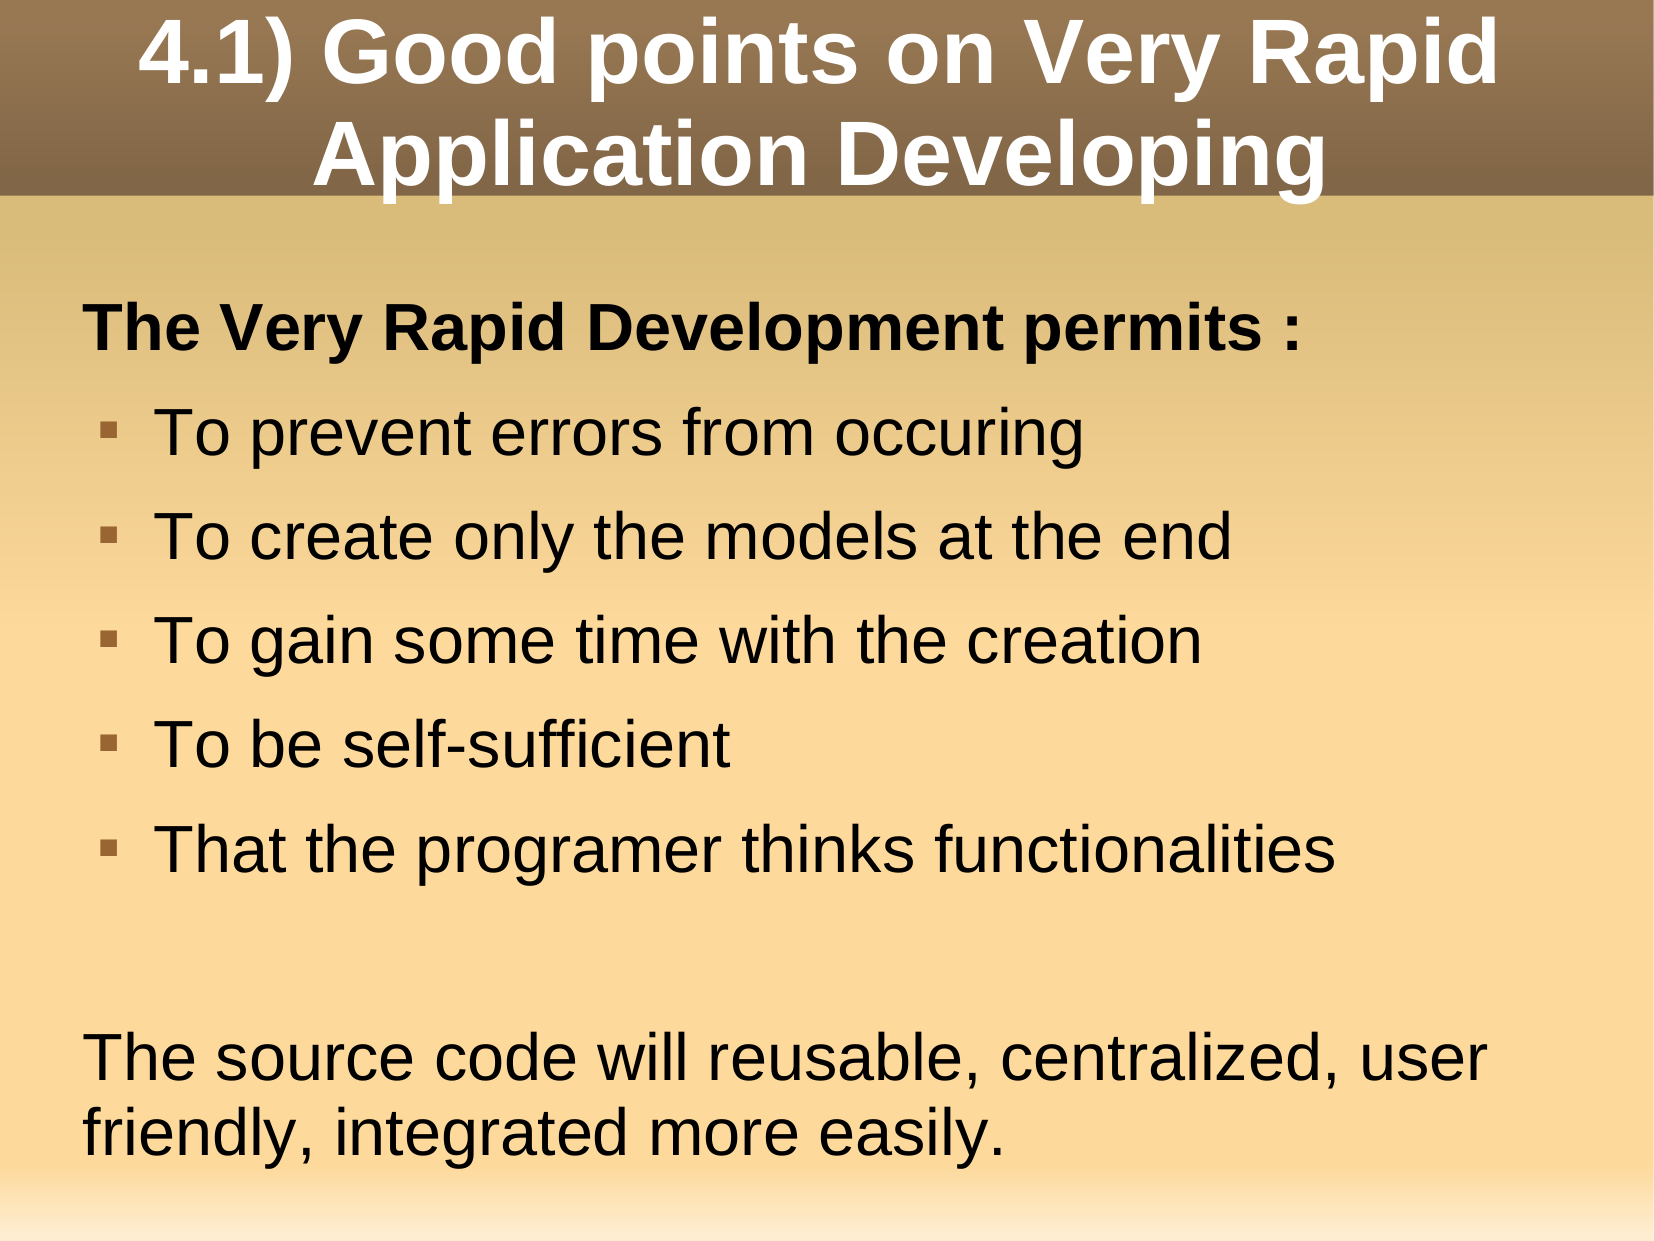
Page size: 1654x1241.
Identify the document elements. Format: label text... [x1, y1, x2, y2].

list The Very Rapid Development permits : To prevent errors from occuring To create only the models at the end To gain some time with the creation To be self-sufficient That the programer thinks functionalities The source code will reusable, centralized, user friendly, integrated more easily. [82, 290, 1571, 1170]
title 4.1) Good points on Very Rapid Application Developing [76, 0, 1565, 206]
picture [0, 0, 1654, 1241]
